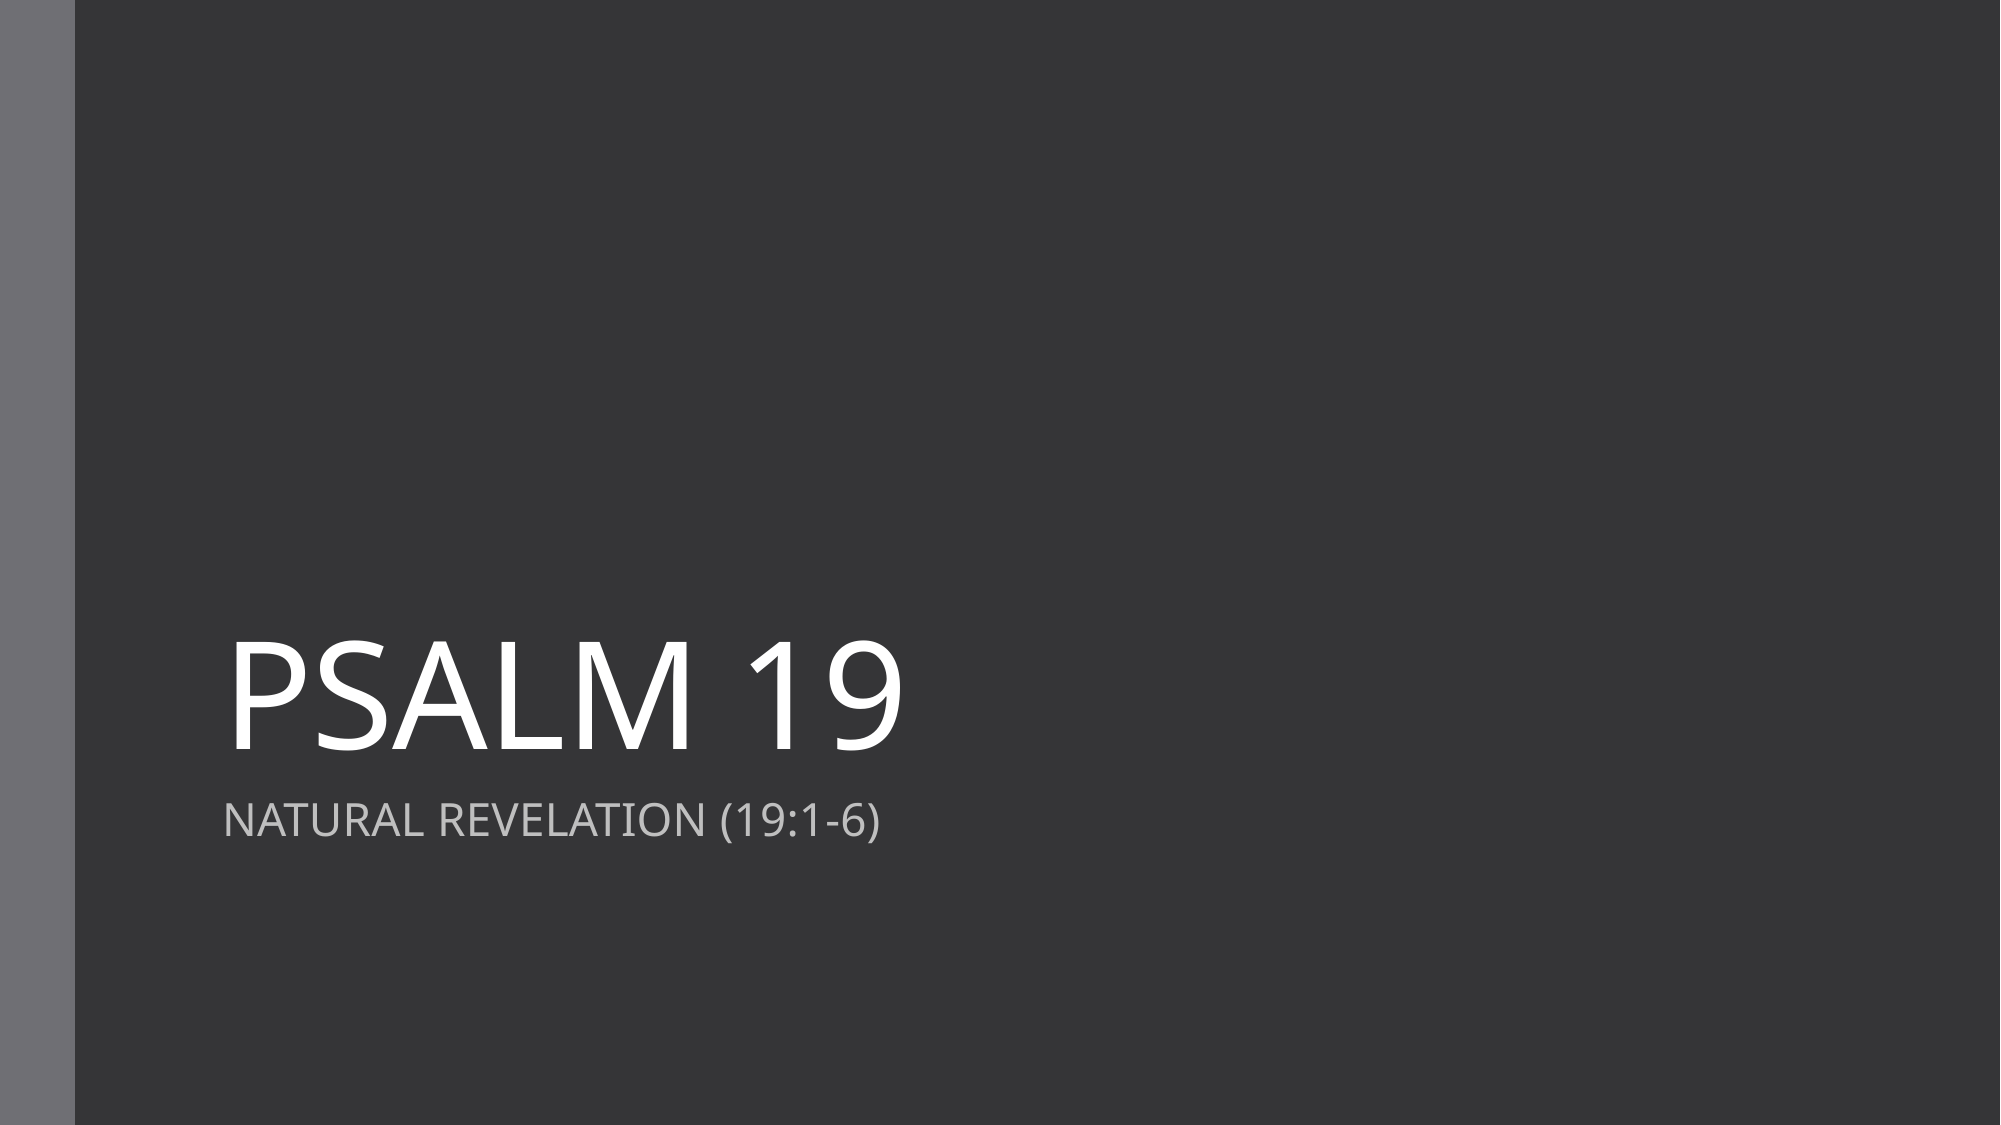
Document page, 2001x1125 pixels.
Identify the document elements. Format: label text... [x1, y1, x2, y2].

subtitle NATURAL REVELATION (19:1-6) [206, 787, 1752, 1066]
title PSALM 19 [206, 124, 1752, 787]
